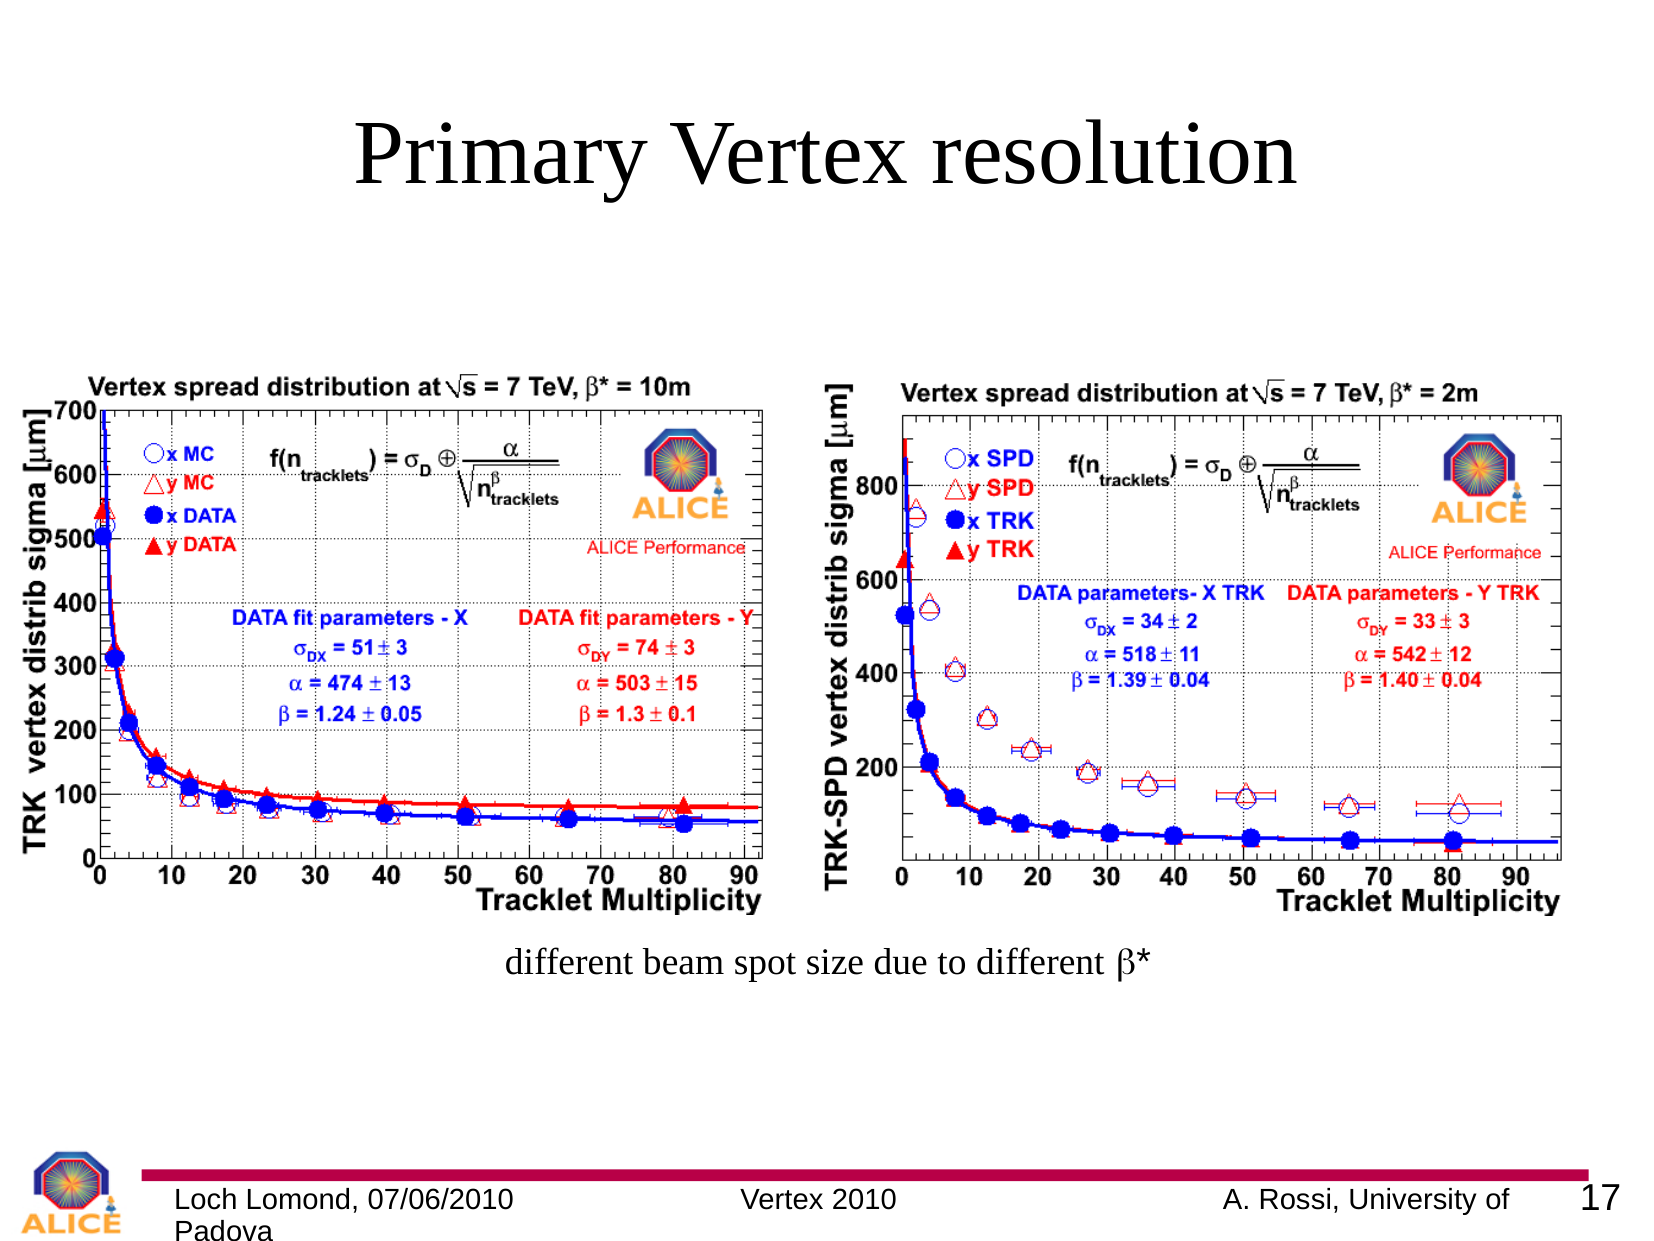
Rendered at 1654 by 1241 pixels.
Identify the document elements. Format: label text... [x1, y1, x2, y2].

text_box 17 [1564, 1169, 1648, 1227]
title Primary Vertex resolution [82, 56, 1571, 250]
text_box [141, 1169, 1564, 1182]
picture [18, 354, 1644, 916]
picture [11, 1146, 135, 1241]
text_box different beam spot size due to different b* [490, 933, 1229, 1001]
text_box Loch Lomond, 07/06/2010 Vertex 2010 A. Rossi, University of Padova [159, 1175, 1564, 1223]
